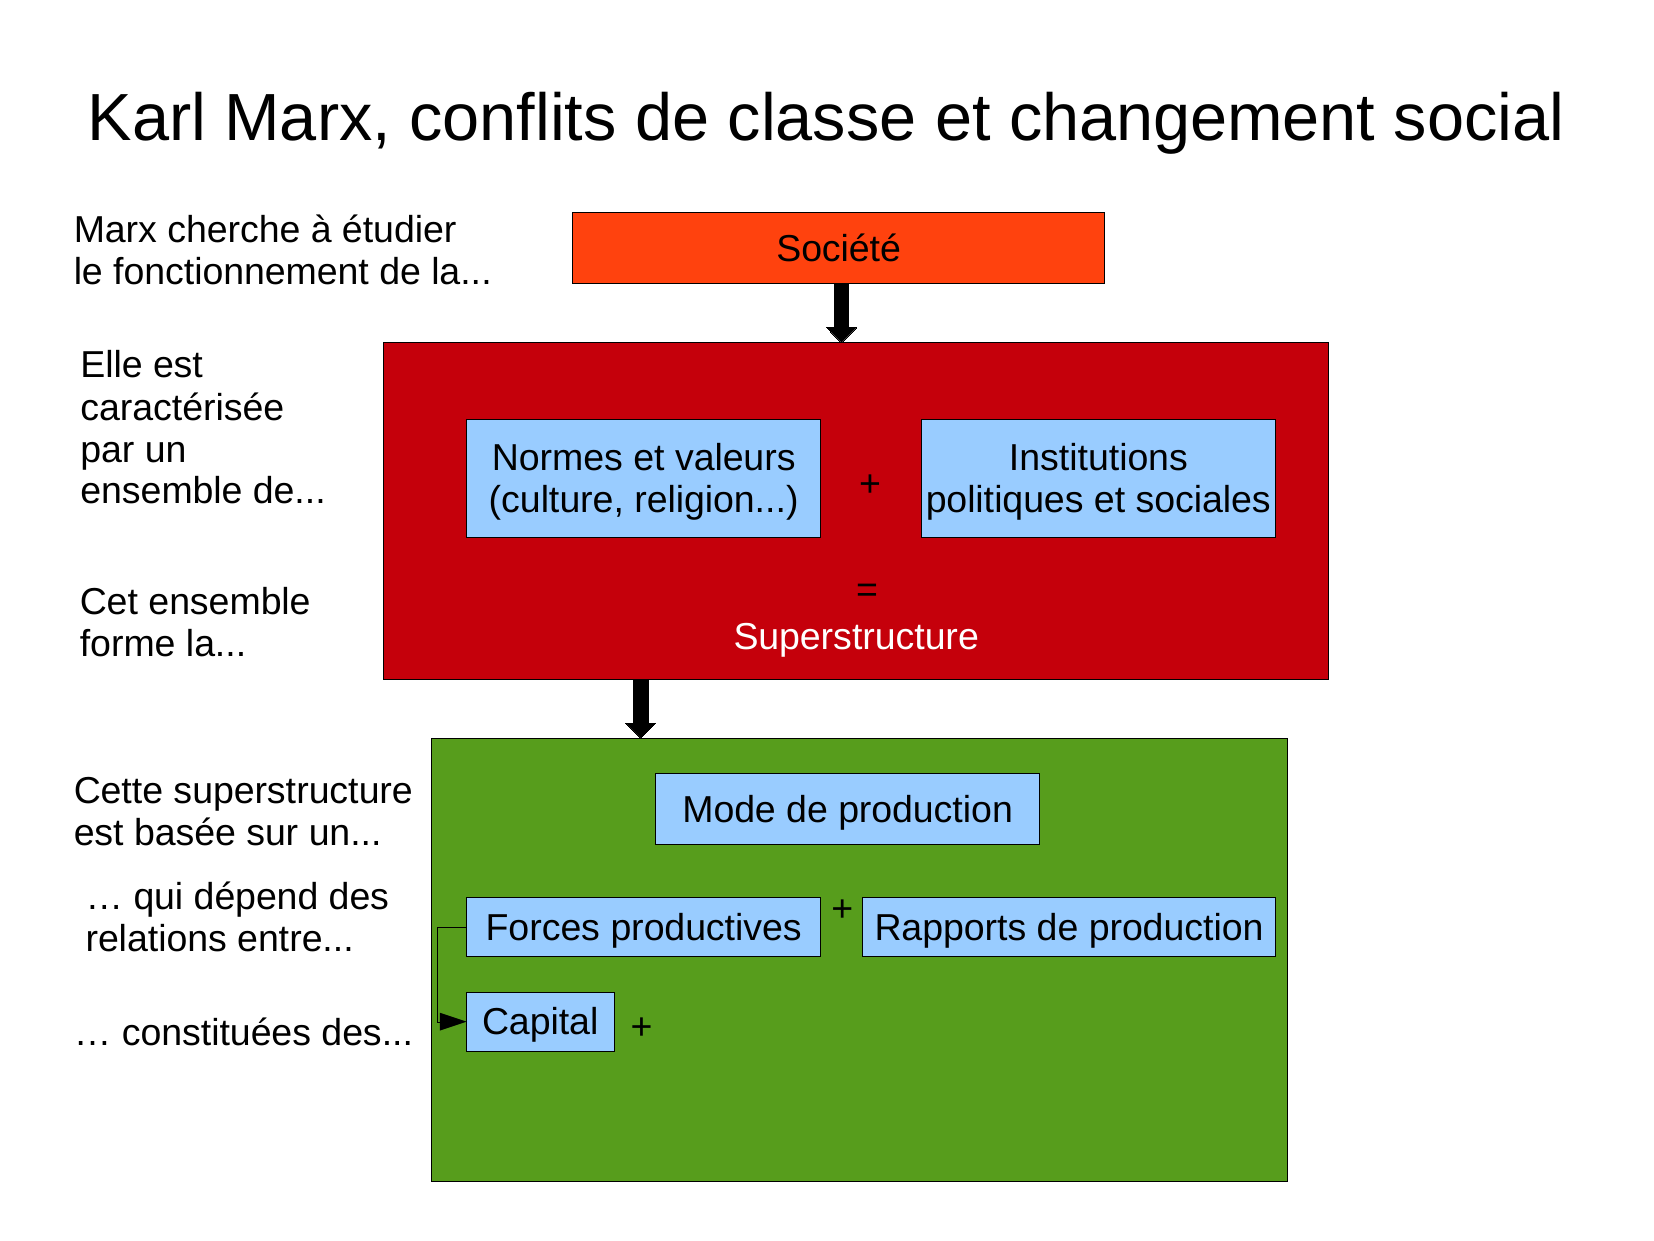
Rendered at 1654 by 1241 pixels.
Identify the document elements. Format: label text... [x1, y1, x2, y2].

text_box … qui dépend des relations entre... [70, 868, 416, 967]
text_box Marx cherche à étudier le fonctionnement de la... [59, 200, 519, 438]
text_box Forces productives [466, 897, 821, 957]
text_box + [816, 879, 869, 937]
text_box Normes et valeurs (culture, religion...) [466, 419, 821, 538]
text_box Rapports de production [862, 897, 1276, 957]
text_box Institutions politiques et sociales [921, 419, 1276, 538]
text_box … constituées des... [59, 1003, 429, 1061]
text_box Cette superstructure est basée sur un... [59, 761, 429, 861]
text_box = [841, 561, 893, 618]
text_box Cet ensemble forme la... [64, 572, 360, 672]
title Karl Marx, conflits de classe et changement social [82, 56, 1571, 178]
text_box + [844, 454, 897, 512]
text_box Mode de production [655, 773, 1040, 845]
text_box Capital [466, 992, 615, 1052]
text_box Société [572, 212, 1105, 284]
text_box [826, 283, 857, 343]
text_box [431, 679, 1288, 1182]
text_box + [615, 998, 668, 1055]
text_box Elle est caractérisée par un ensemble de... [65, 336, 342, 520]
text_box Superstructure [383, 342, 1329, 680]
